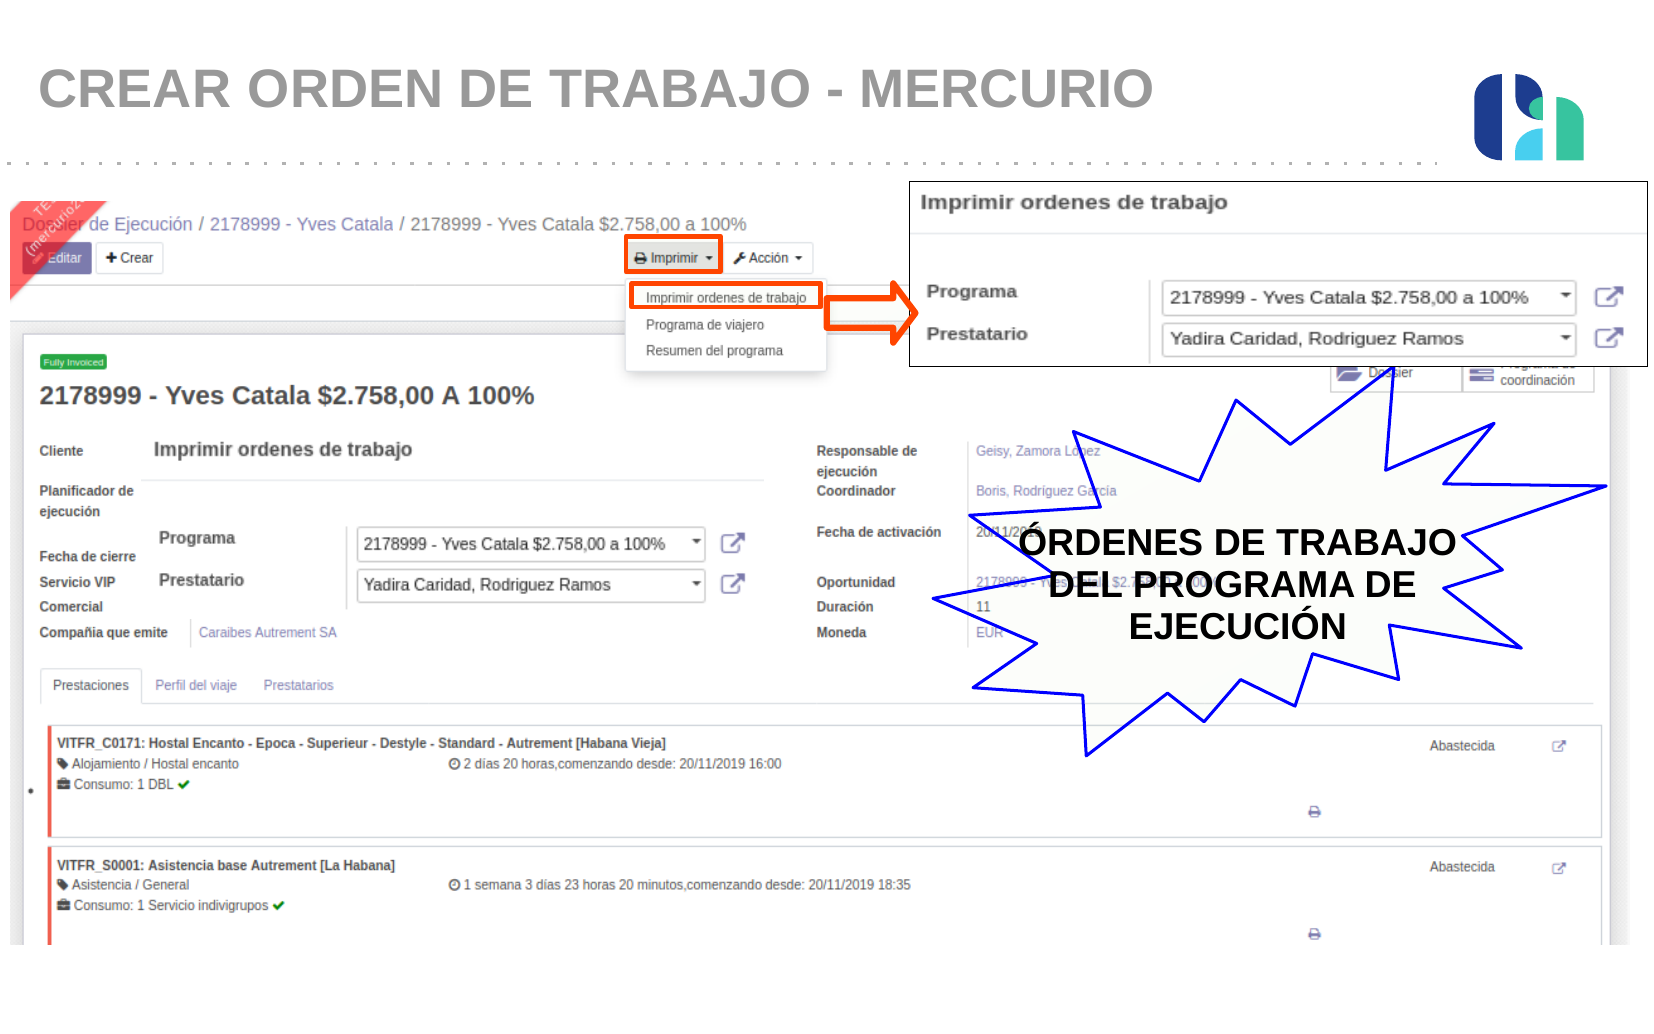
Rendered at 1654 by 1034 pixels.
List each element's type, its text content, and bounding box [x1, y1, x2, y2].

text_box CREAR ORDEN DE TRABAJO - MERCURIO [23, 47, 1335, 128]
text_box [826, 283, 916, 343]
text_box [631, 283, 821, 308]
picture [1474, 74, 1584, 161]
text_box [625, 236, 721, 272]
picture [10, 181, 1648, 945]
text_box ÓRDENES DE TRABAJO DEL PROGRAMA DE EJECUCIÓN [933, 367, 1607, 756]
